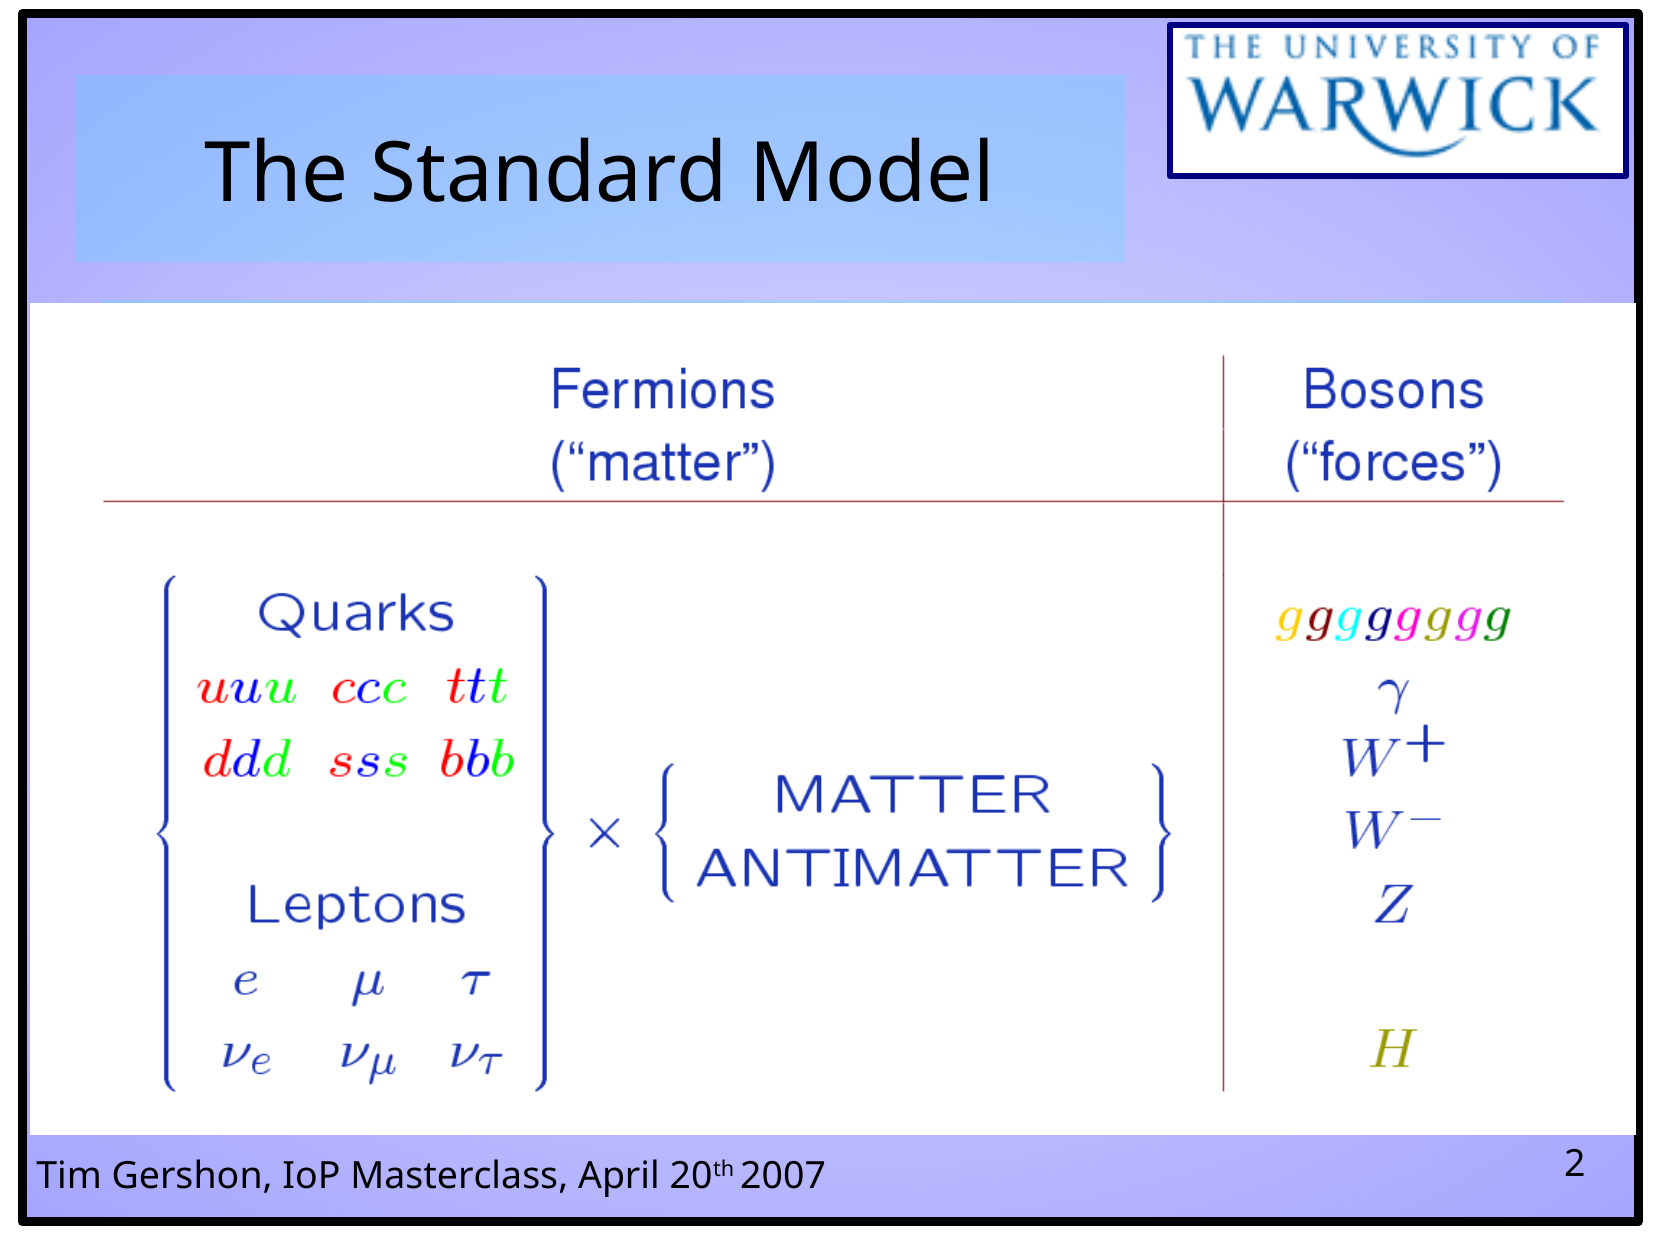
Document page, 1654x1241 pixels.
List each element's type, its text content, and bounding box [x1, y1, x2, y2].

text_box <number> [1537, 1125, 1613, 1201]
picture [1172, 27, 1623, 174]
text_box The Standard Model [75, 75, 1126, 263]
picture [30, 303, 1636, 1135]
text_box [22, 13, 1639, 1222]
text_box Tim Gershon, IoP Masterclass, April 20th 2007 [37, 1136, 826, 1212]
